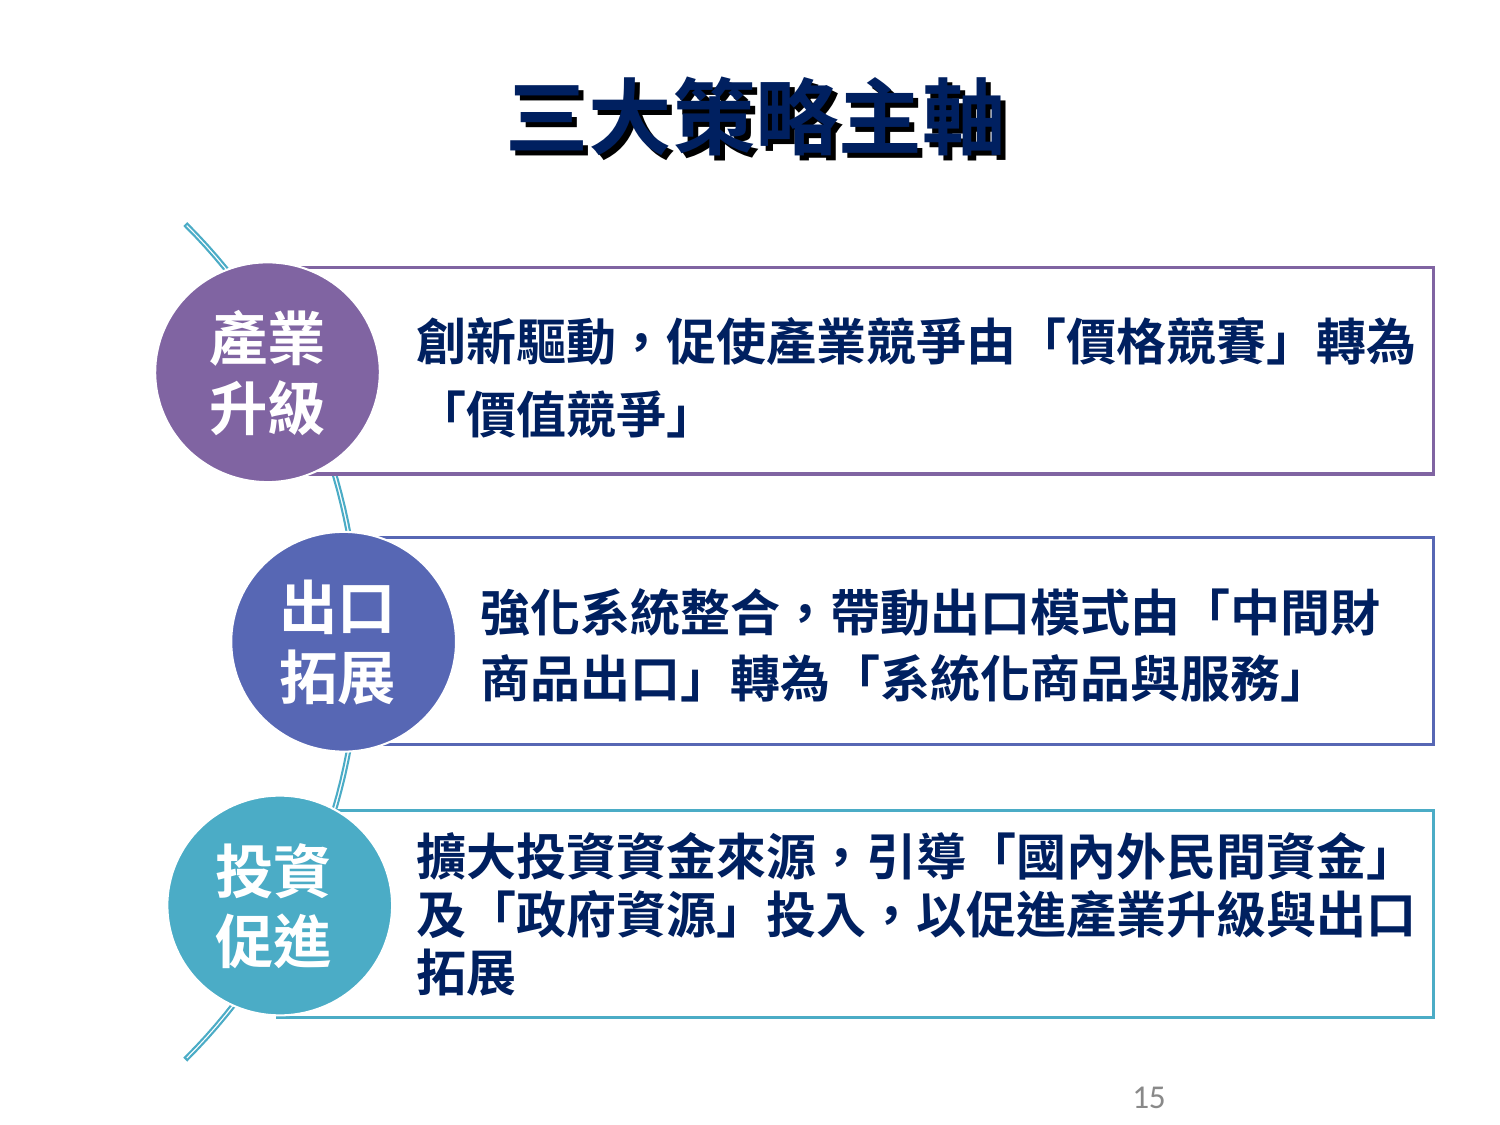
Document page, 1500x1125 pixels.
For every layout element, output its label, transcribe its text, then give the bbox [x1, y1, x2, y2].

text_box 出口拓展 [231, 531, 457, 752]
text_box 強化系統整合，帶動出口模式由「中間財商品出口」轉為「系統化商品與服務」 [381, 537, 1434, 745]
text_box 產業升級 [155, 262, 380, 483]
text_box 投資促進 [167, 795, 393, 1016]
text_box 創新驅動，促使產業競爭由「價格競賽」轉為「價值競爭」 [304, 267, 1434, 475]
text_box 三大策略主軸 [11, 45, 1500, 184]
text_box 擴大投資資金來源，引導「國內外民間資金」及「政府資源」投入，以促進產業升級與出口拓展 [277, 810, 1434, 1018]
text_box 15 [1117, 1065, 1476, 1125]
